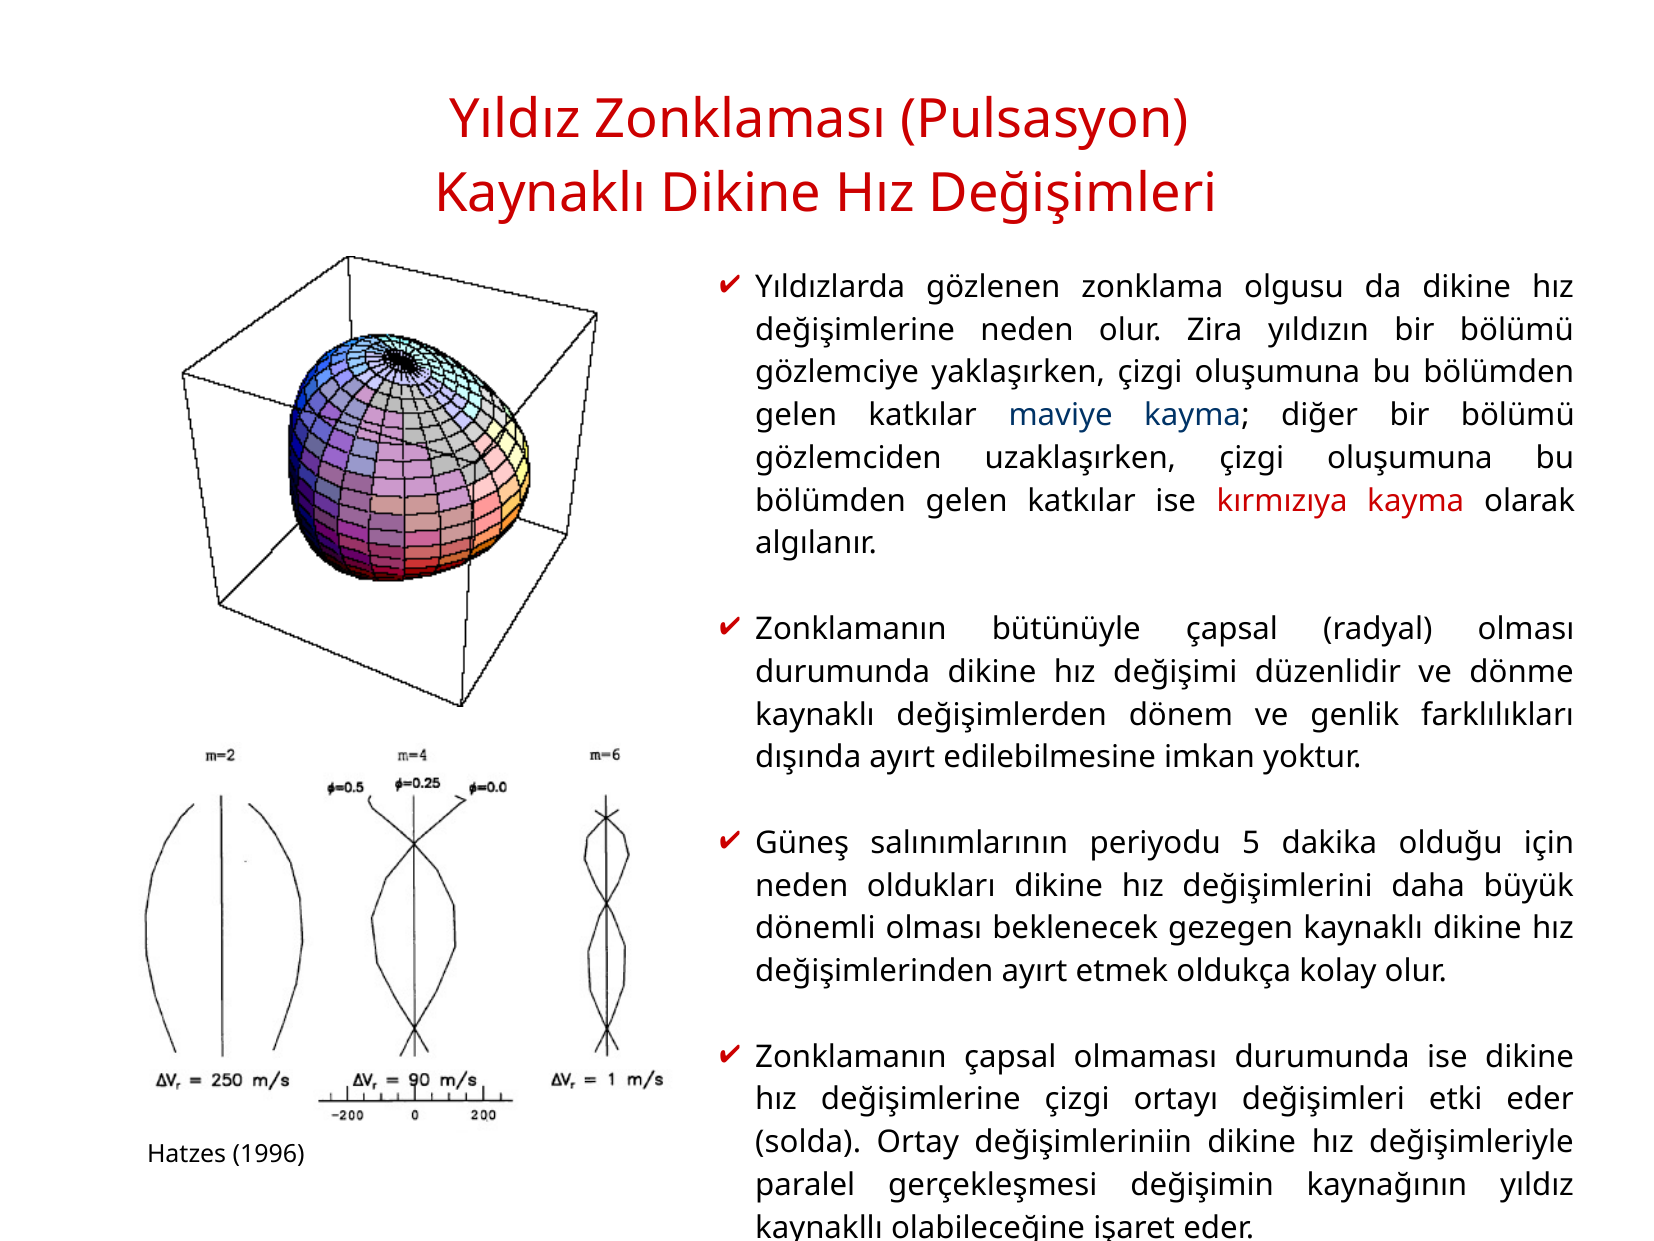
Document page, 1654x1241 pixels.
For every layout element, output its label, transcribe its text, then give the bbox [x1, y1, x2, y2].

text_box Yıldızlarda gözlenen zonklama olgusu da dikine hız değişimlerine neden olur. Zira yıldızın bir bölümü gözlemciye yaklaşırken, çizgi oluşumuna bu bölümden gelen katkılar maviye kayma; diğer bir bölümü gözlemciden uzaklaşırken, çizgi oluşumuna bu bölümden gelen katkılar ise kırmızıya kayma olarak algılanır. Zonklamanın bütünüyle çapsal (radyal) olması durumunda dikine hız değişimi düzenlidir ve dönme kaynaklı değişimlerden dönem ve genlik farklılıkları dışında ayırt edilebilmesine imkan yoktur. Güneş salınımlarının periyodu 5 dakika olduğu için neden oldukları dikine hız değişimlerini daha büyük dönemli olması beklenecek gezegen kaynaklı dikine hız değişimlerinden ayırt etmek oldukça kolay olur. Zonklamanın çapsal olmaması durumunda ise dikine hız değişimlerine çizgi ortayı değişimleri etki eder (solda). Ortay değişimleriniin dikine hız değişimleriyle paralel gerçekleşmesi değişimin kaynağının yıldız kaynakllı olabileceğine işaret eder. [705, 256, 1591, 1192]
text_box Hatzes (1996) [132, 1128, 613, 1174]
picture [165, 256, 615, 707]
title Yıldız Zonklaması (Pulsasyon) Kaynaklı Dikine Hız Değişimleri [82, 49, 1571, 257]
picture [128, 742, 681, 1159]
